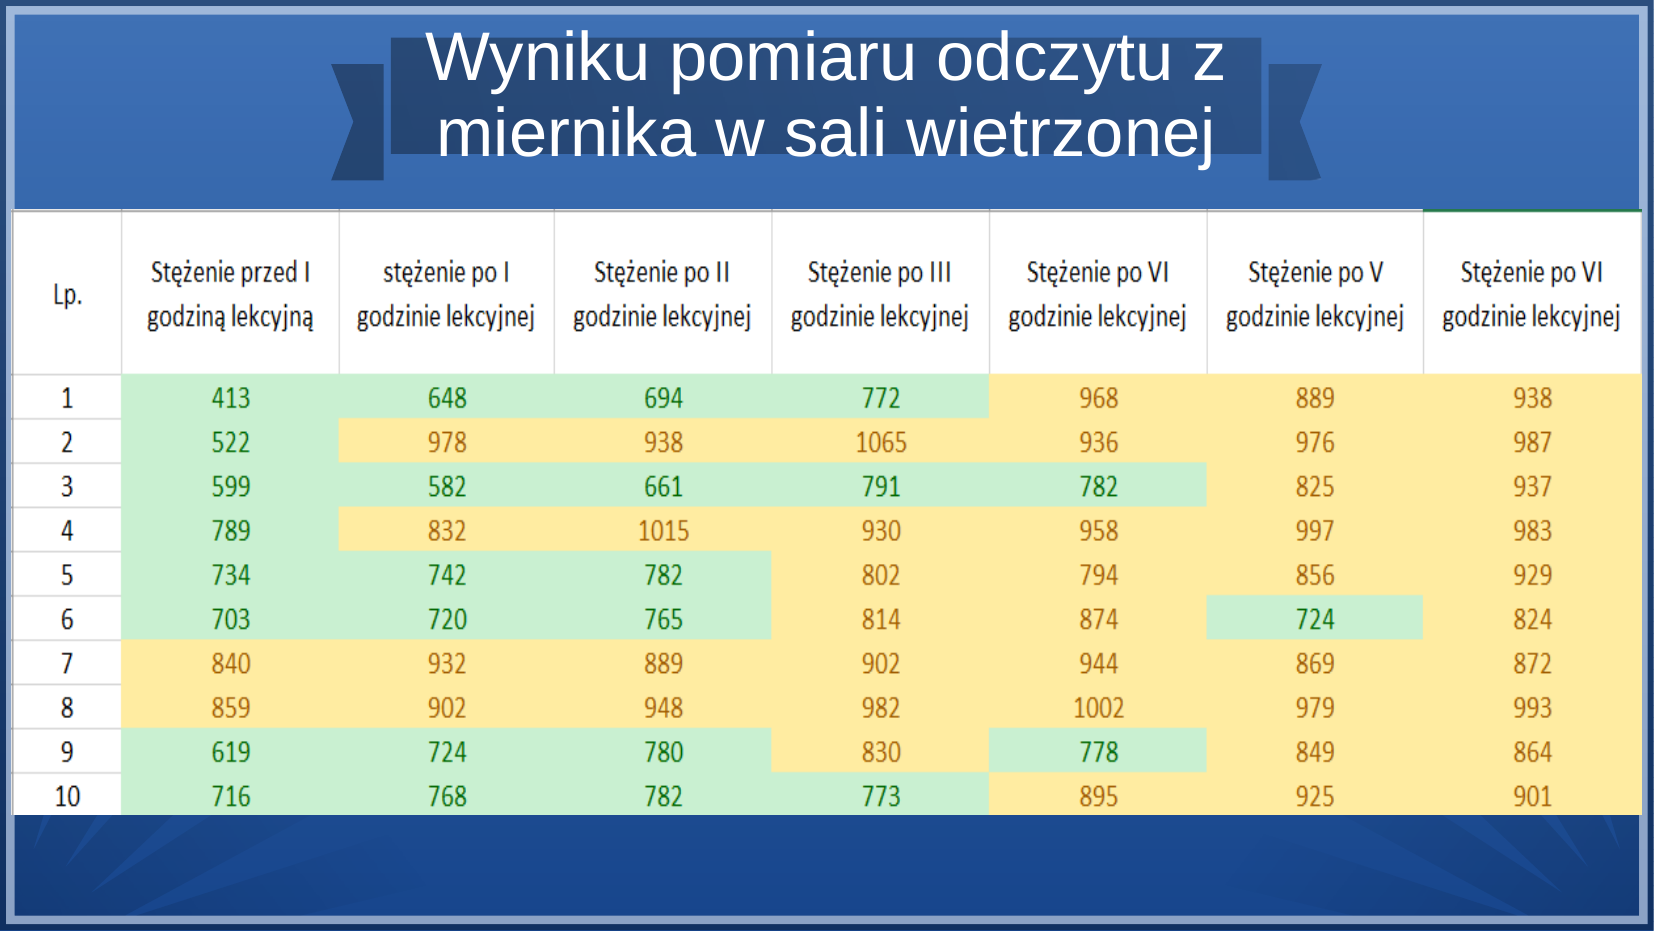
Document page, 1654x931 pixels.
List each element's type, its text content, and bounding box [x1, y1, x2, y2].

picture [11, 209, 1642, 815]
title Wyniku pomiaru odczytu z miernika w sali wietrzonej [389, 17, 1264, 172]
